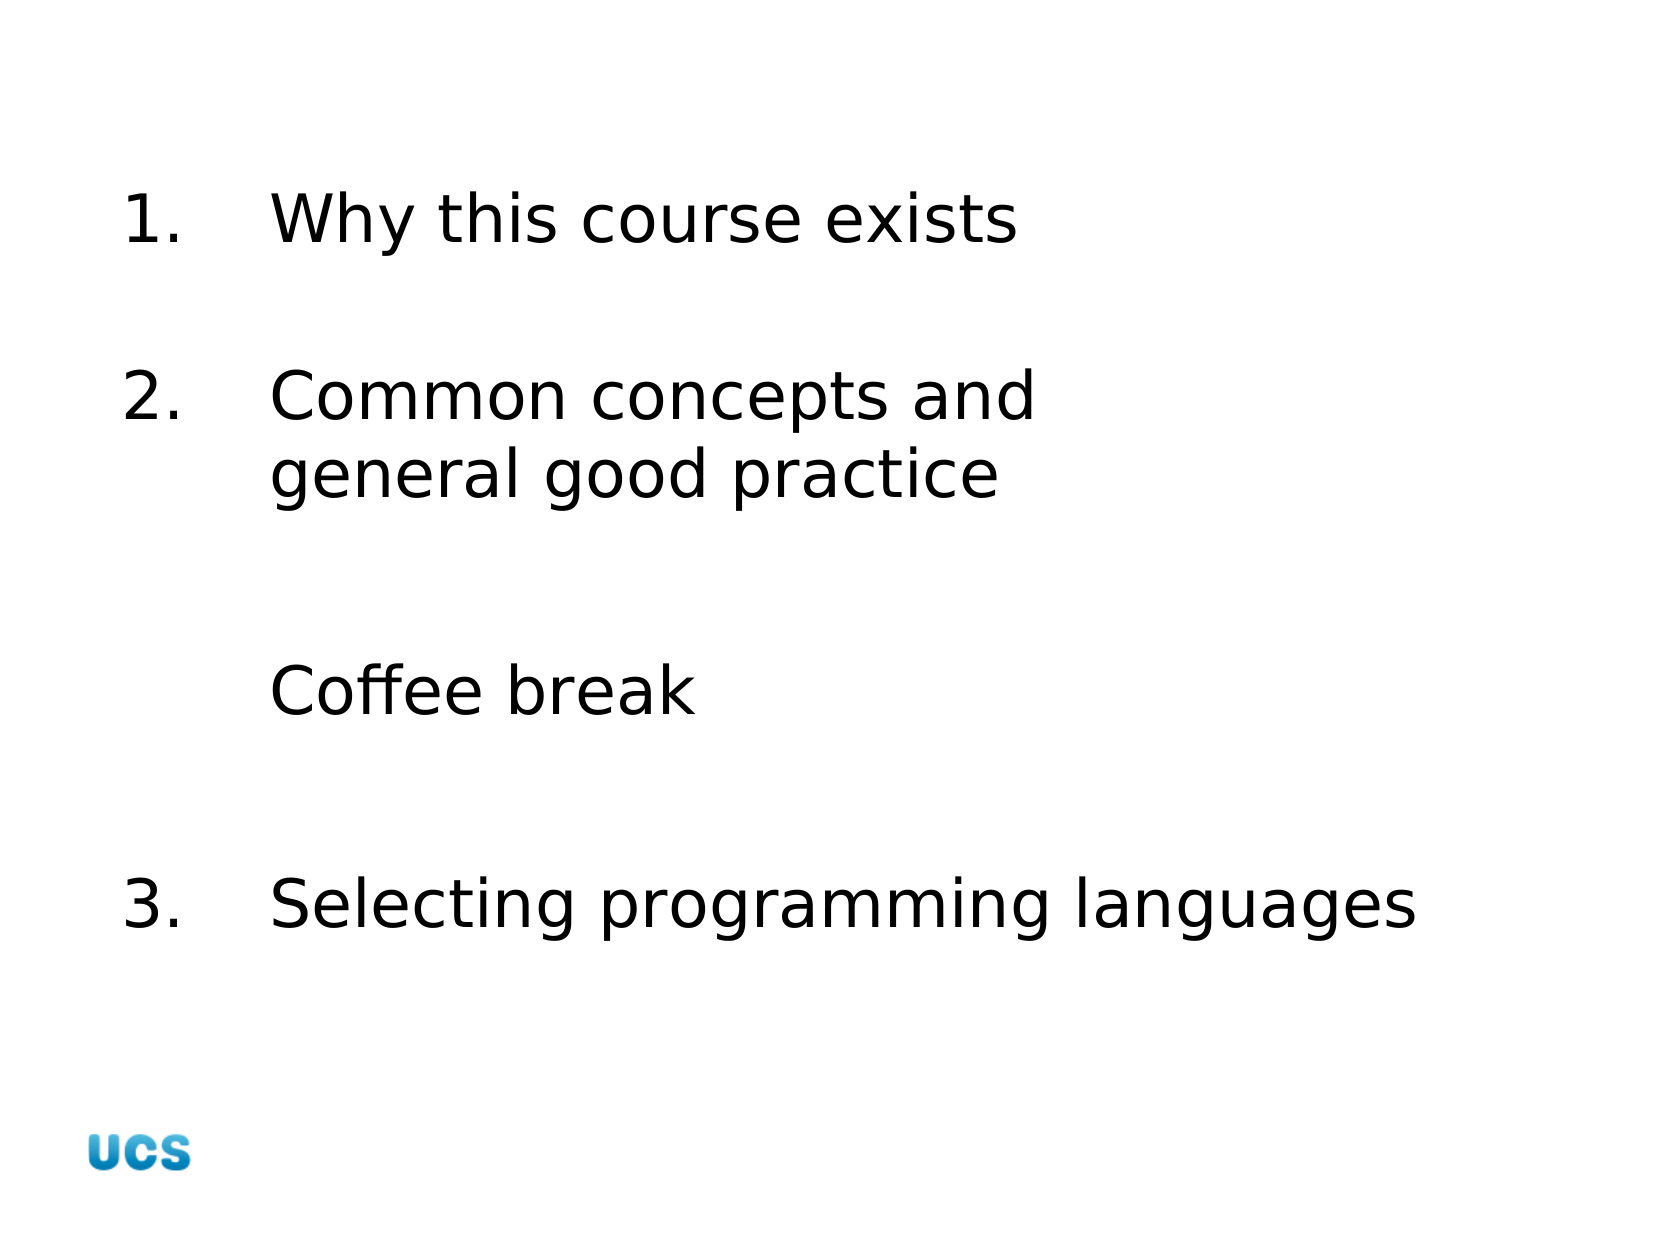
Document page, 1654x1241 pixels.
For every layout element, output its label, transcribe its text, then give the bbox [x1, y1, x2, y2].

text_box 3. Selecting programming languages [118, 862, 1424, 946]
picture [88, 1133, 191, 1172]
text_box 1. Why this course exists [118, 177, 1024, 261]
text_box 2. Common concepts and general good practice [118, 354, 1042, 516]
text_box Coffee break [118, 649, 701, 734]
